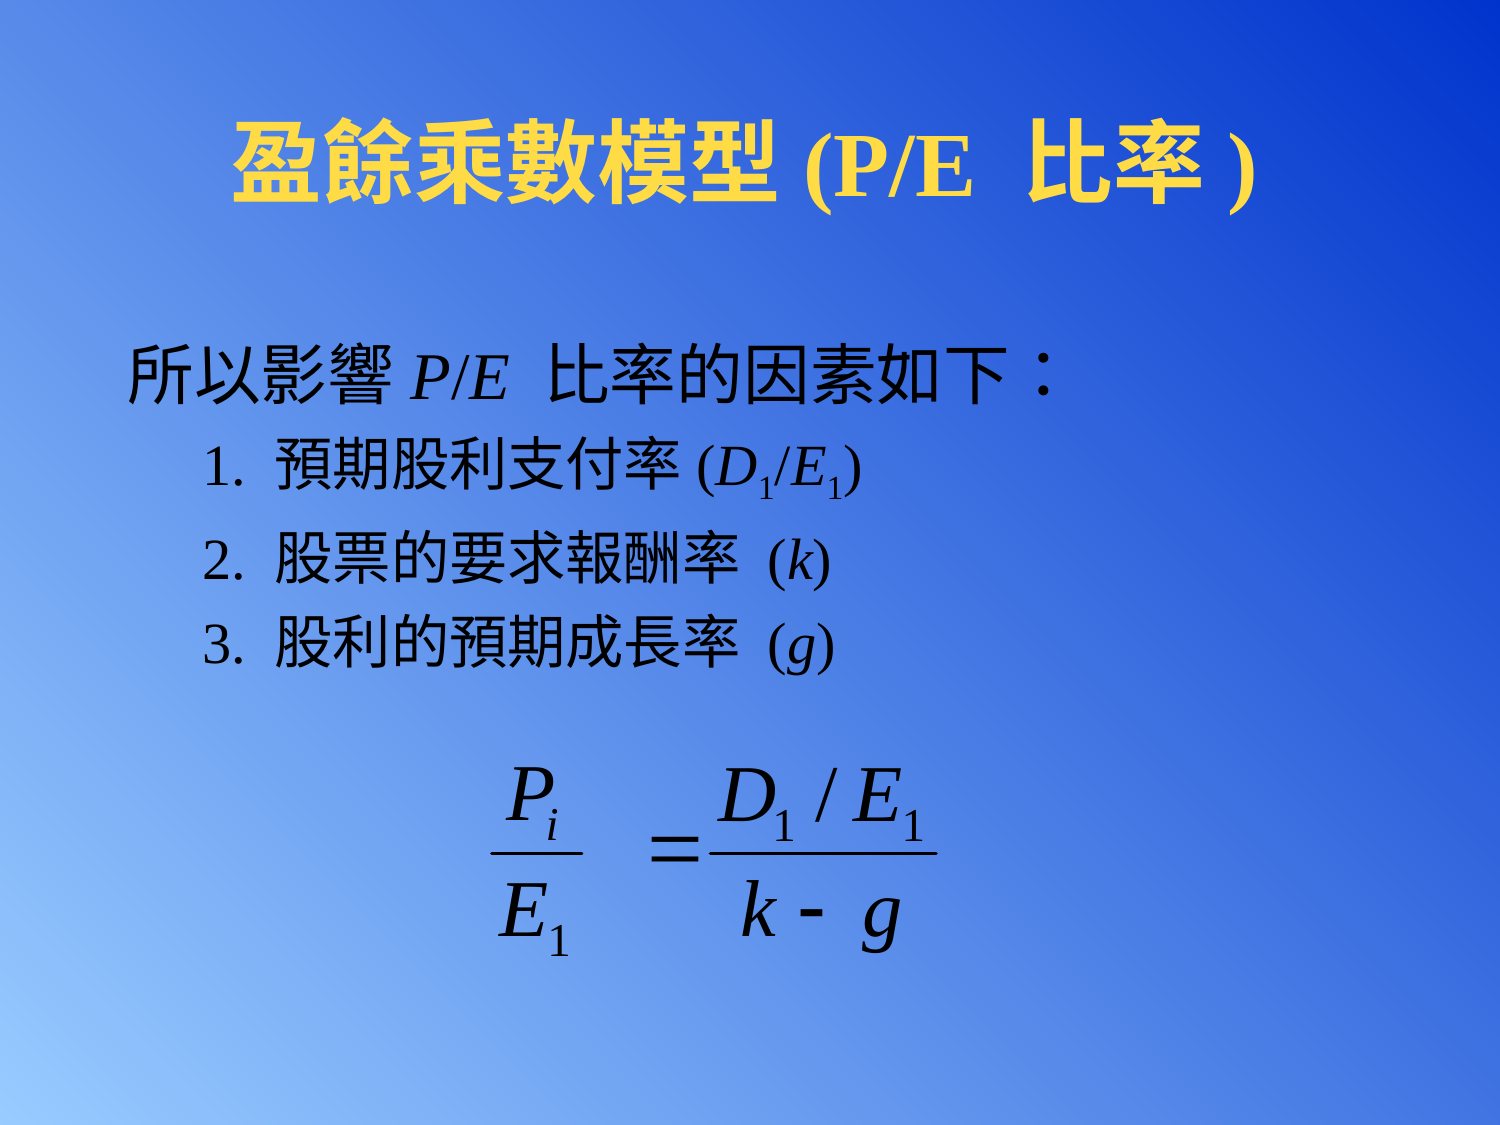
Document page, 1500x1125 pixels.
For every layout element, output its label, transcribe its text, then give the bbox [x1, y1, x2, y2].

title 盈餘乘數模型(P/E 比率) [53, 66, 1436, 254]
list 所以影響P/E 比率的因素如下： 1. 預期股利支付率(D1/E1) 2. 股票的要求報酬率 (k) 3. 股利的預期成長率 (g) [112, 324, 1388, 1000]
chart [478, 739, 955, 988]
